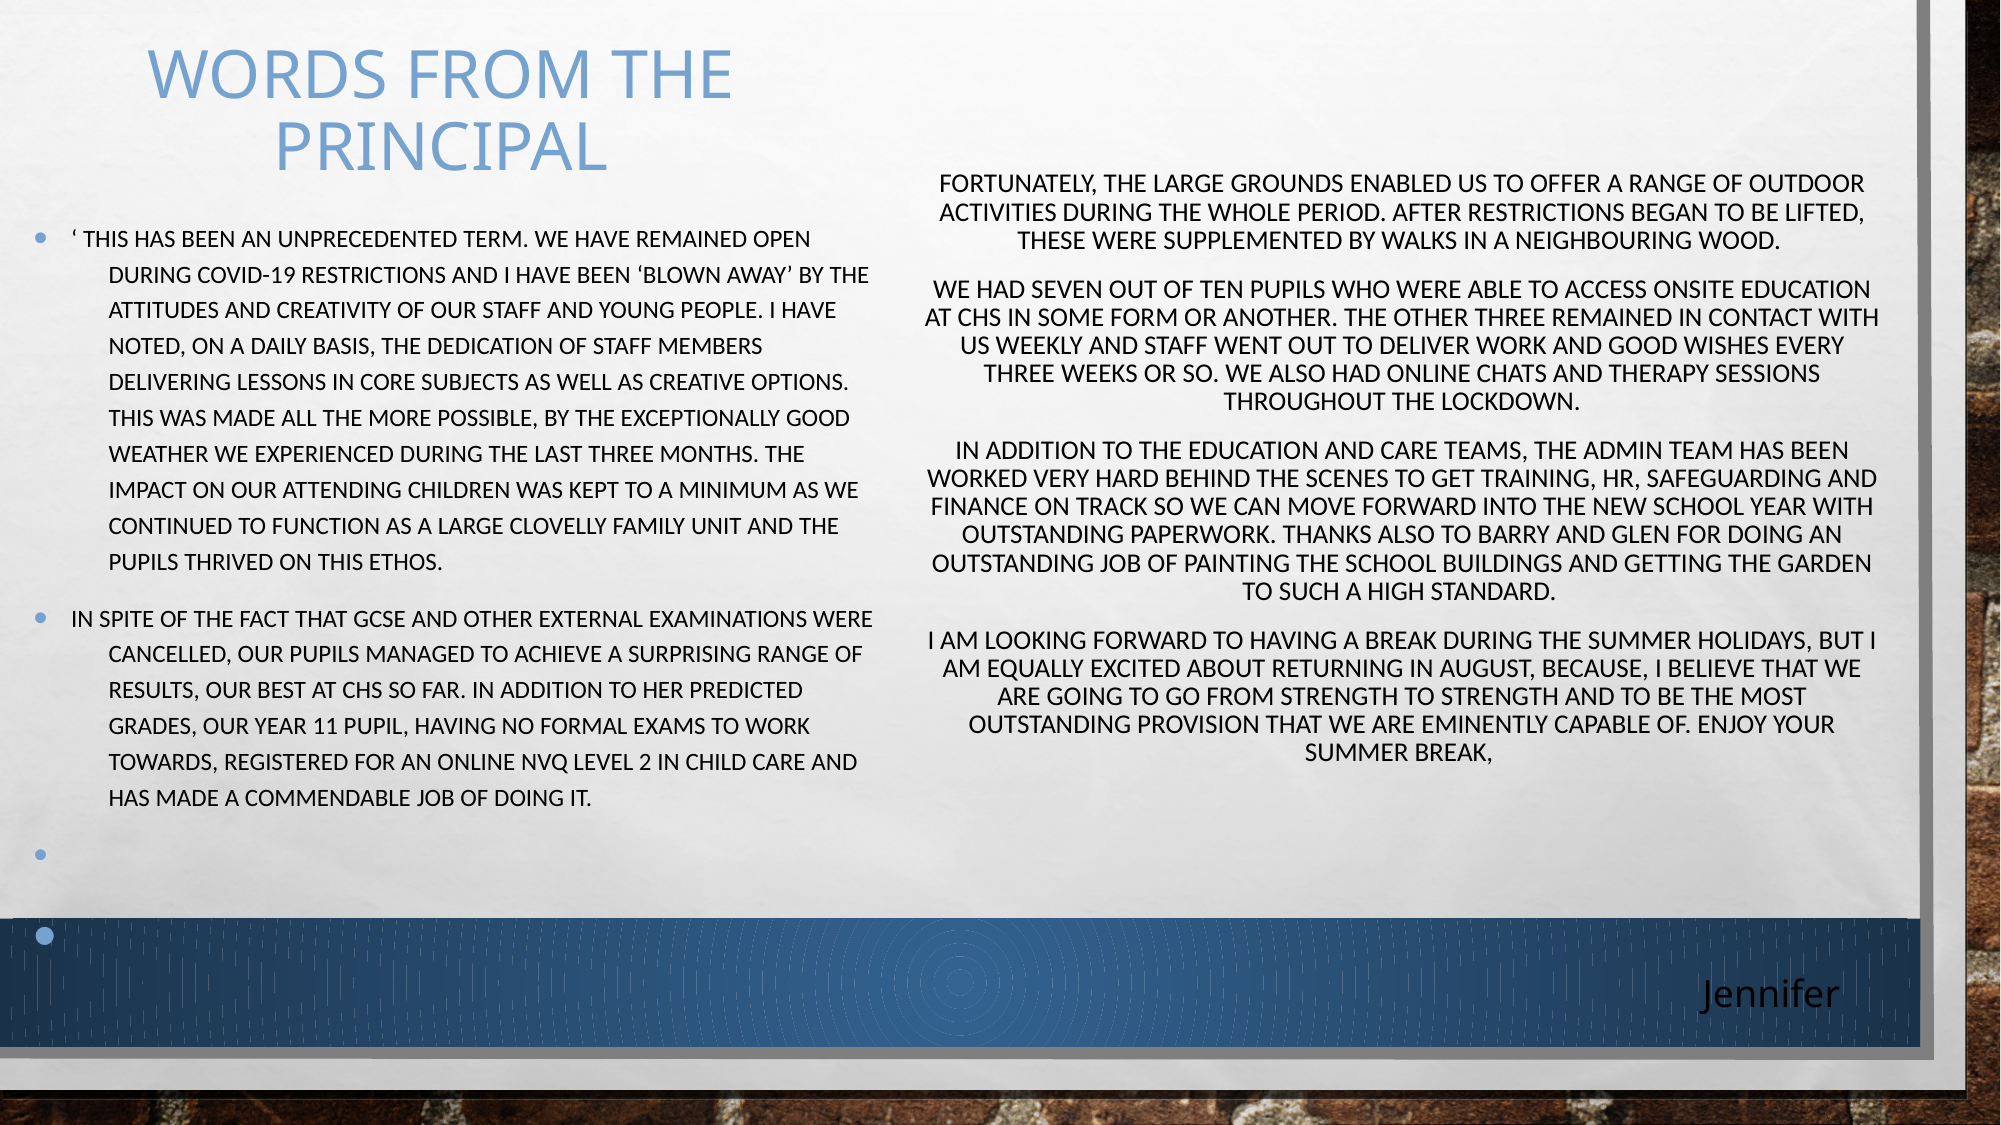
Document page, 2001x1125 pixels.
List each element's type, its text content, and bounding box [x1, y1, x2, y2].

list Fortunately, the large grounds enabled us to offer a range of outdoor activities during the whole period. After restrictions began to be lifted, these were supplemented by walks in a neighbouring wood. We had seven out of ten pupils who were able to access onsite education at CHS in some form or another. The other three remained in contact with us weekly and staff went out to deliver work and good wishes every three weeks or so. We also had online chats and therapy sessions throughout the lockdown. In addition to the education and care teams, the admin team has been worked very hard behind the scenes to get training, HR, safeguarding and finance on track so we can move forward into the new school year with outstanding paperwork. Thanks also to Barry and Glen for doing an outstanding job of painting the school buildings and getting the garden to such a high standard. I am looking forward to having a break during the summer holidays, but I am equally excited about returning in August, because, I believe that we are going to go from strength to strength and to be the most outstanding provision that we are eminently capable of. Enjoy your summer break, [907, 73, 1898, 918]
title Words from the principal [102, 19, 780, 193]
list ‘ This has been an unprecedented term. We have remained open during COVID-19 restrictions and I have been ‘blown away’ by the attitudes and creativity of our staff and young people. I have noted, on a daily basis, the dedication of staff members delivering lessons in core subjects as well as creative options. This was made all the more possible, by the exceptionally good weather we experienced during the last three months. The impact on our attending children was kept to a minimum as we continued to function as a large Clovelly family unit and the pupils thrived on this ethos. In spite of the fact that GCSE and other external examinations were cancelled, our pupils managed to achieve a surprising range of results, our best at CHS so far. In addition to her predicted grades, our year 11 pupil, having no formal exams to work towards, registered for an online NVQ level 2 in child care and has made a commendable job of doing it. [18, 208, 893, 882]
text_box Jennifer [1687, 917, 1930, 1070]
